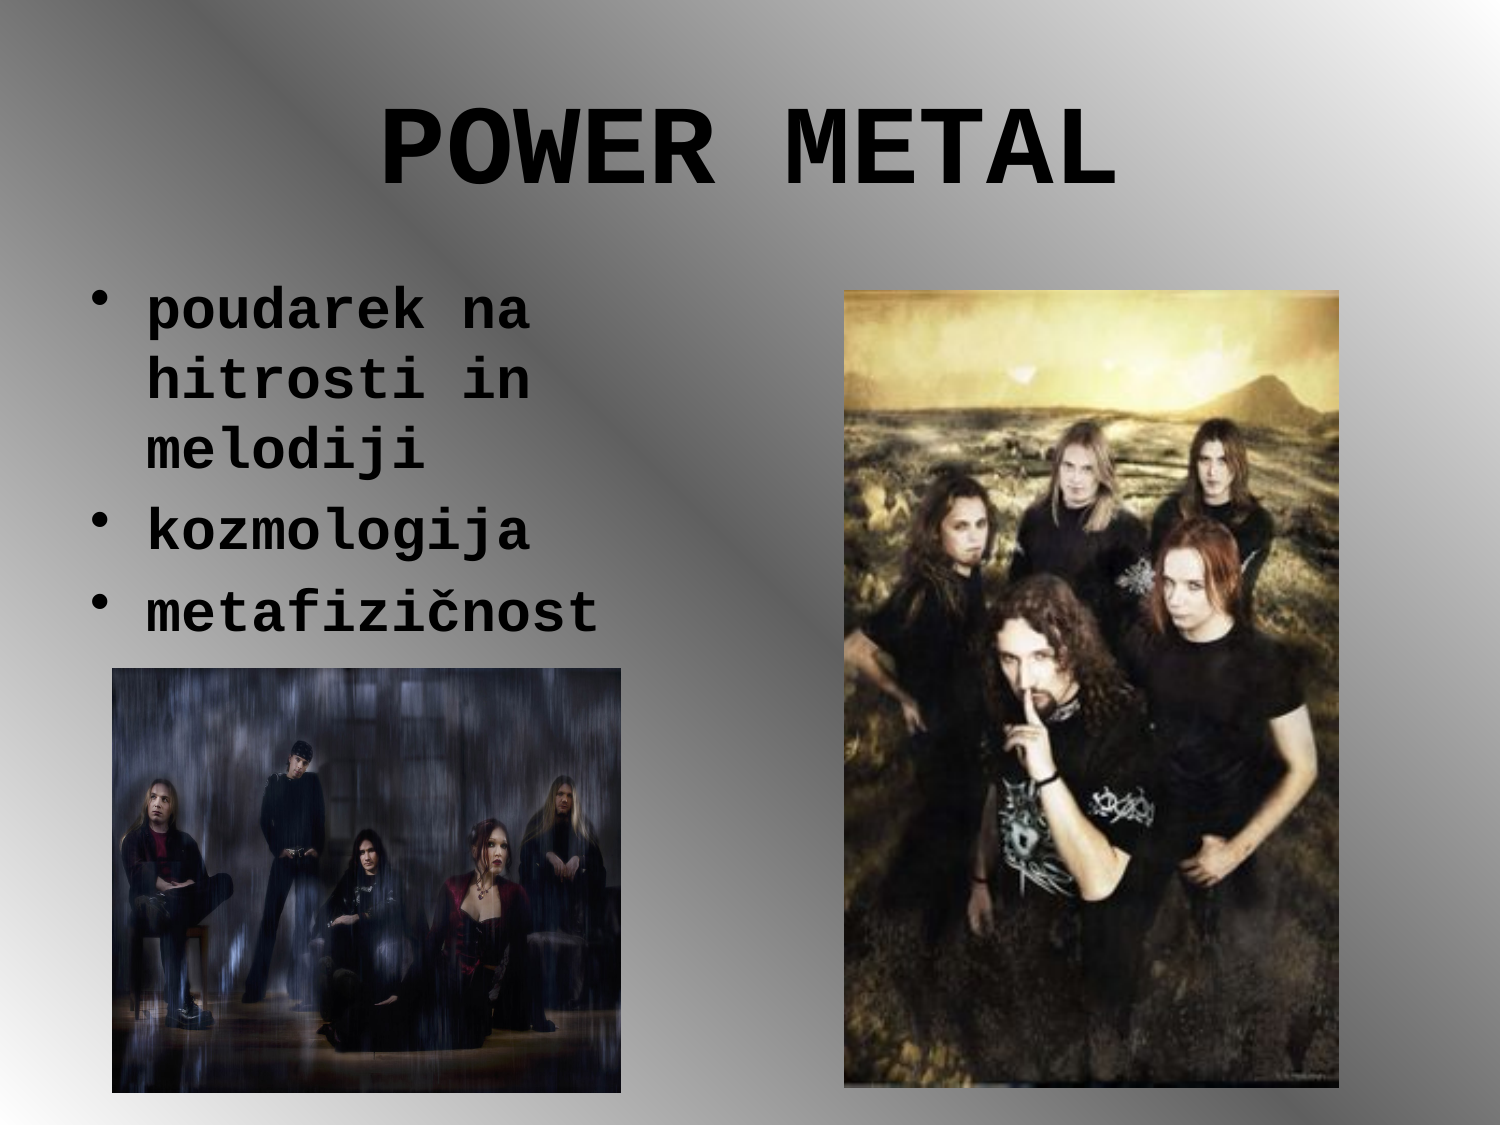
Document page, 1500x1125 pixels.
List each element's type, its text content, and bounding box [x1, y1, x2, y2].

picture [112, 668, 621, 1093]
list poudarek na hitrosti in melodiji kozmologija metafizičnost [75, 262, 738, 1005]
title POWER METAL [75, 45, 1425, 233]
picture [844, 290, 1339, 1088]
